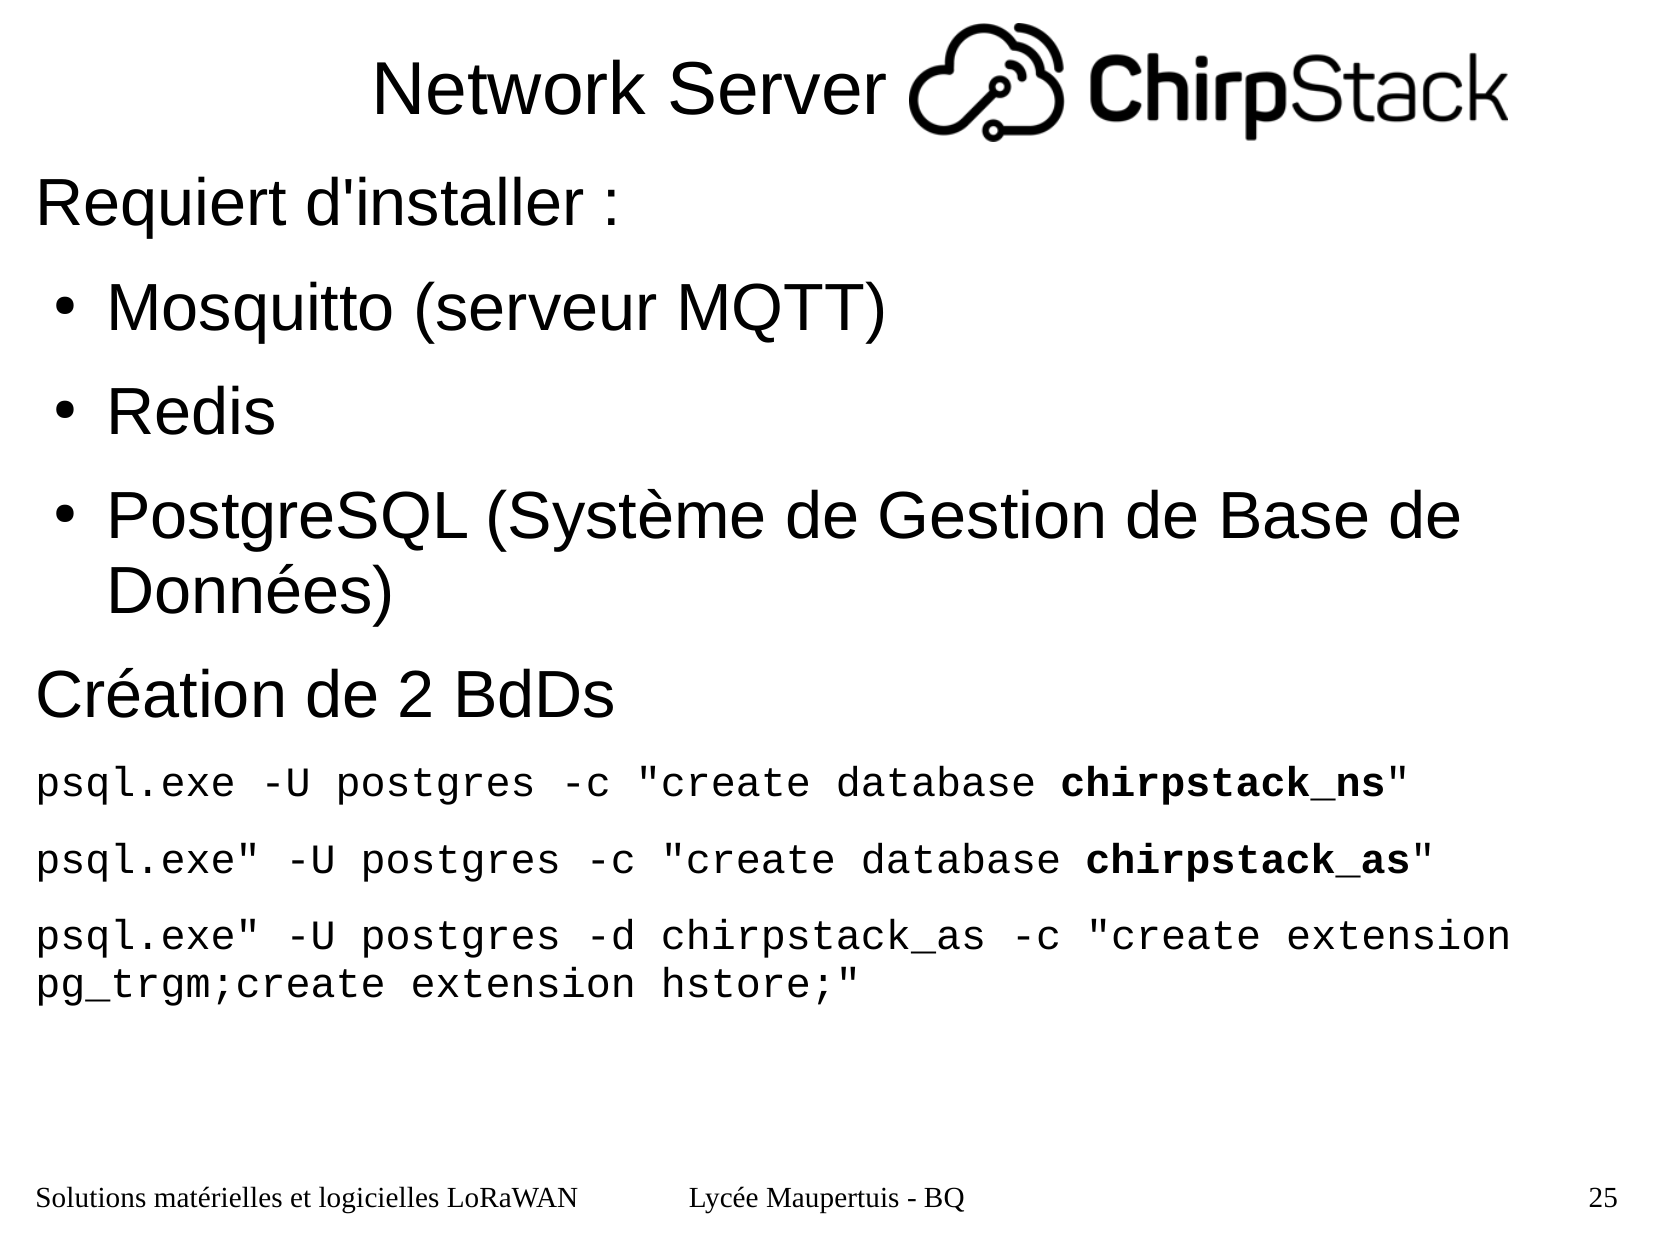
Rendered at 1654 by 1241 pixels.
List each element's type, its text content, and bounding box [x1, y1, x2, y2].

list Requiert d'installer : Mosquitto (serveur MQTT) Redis PostgreSQL (Système de Gestion de Base de Données) Création de 2 BdDs psql.exe -U postgres -c "create database chirpstack_ns" psql.exe" -U postgres -c "create database chirpstack_as" psql.exe" -U postgres -d chirpstack_as -c "create extension pg_trgm;create extension hstore;" [35, 165, 1619, 1170]
picture [909, 23, 1508, 35]
title Network Server [35, 35, 1619, 142]
